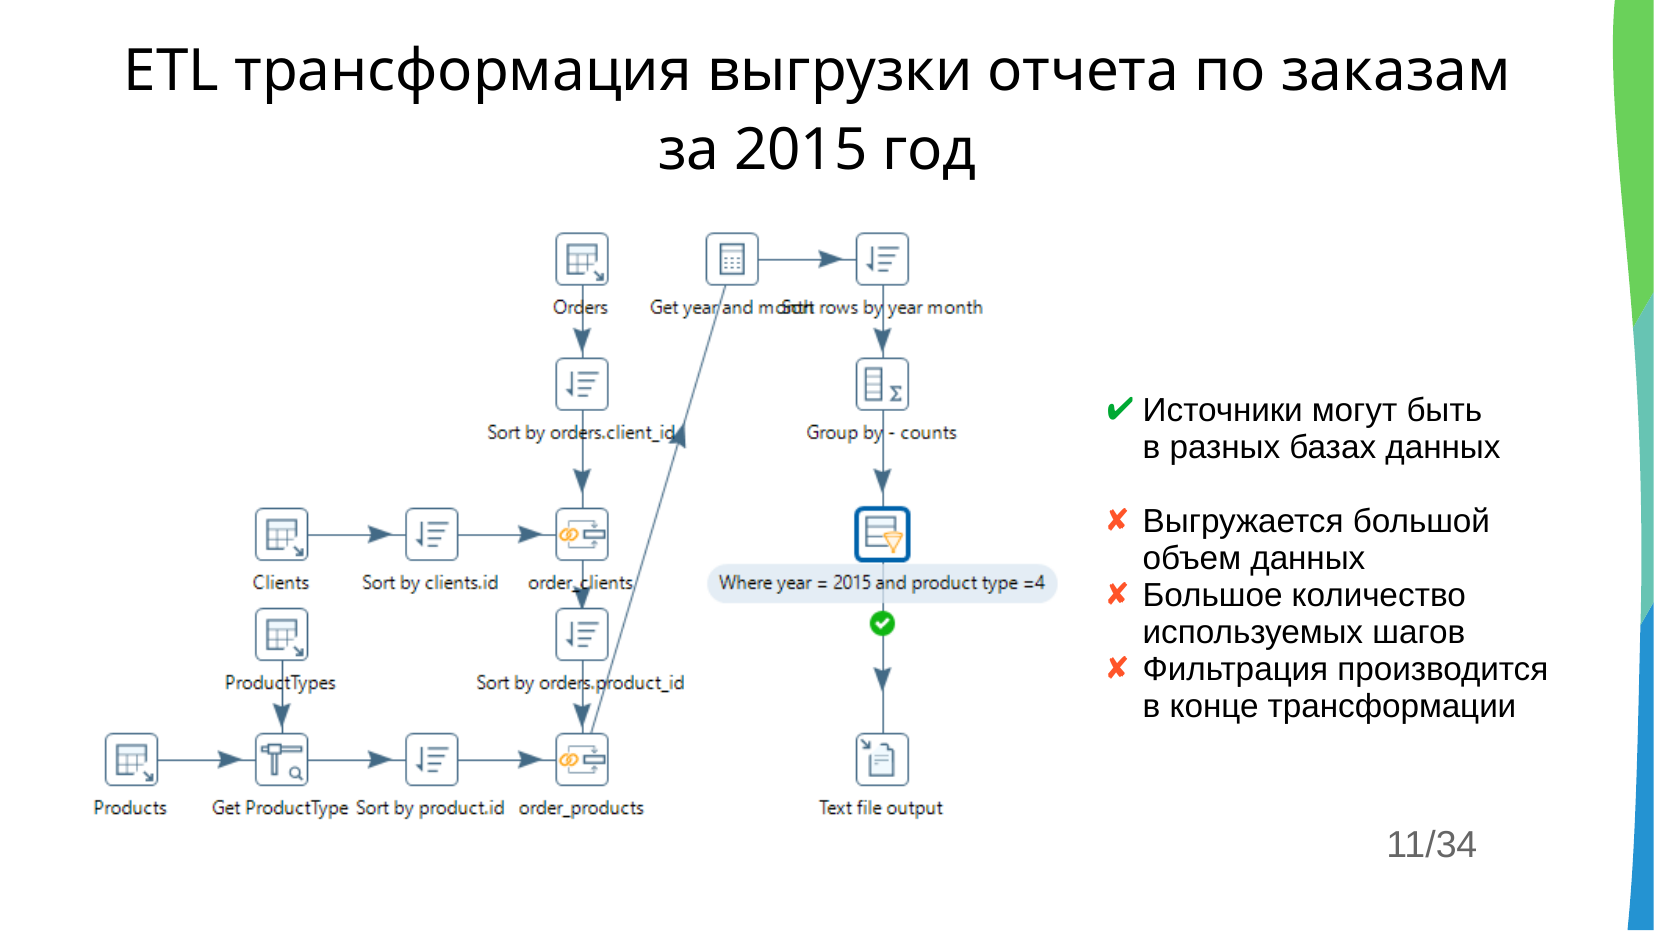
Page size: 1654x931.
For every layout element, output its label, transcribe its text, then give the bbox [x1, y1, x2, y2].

text_box Источники могут быть в разных базах данных Выгружается большой объем данных Большое количество используемых шагов Фильтрация производится в конце трансформации [1092, 383, 1654, 732]
text_box <номер>/34 [1380, 815, 1616, 873]
title ETL трансформация выгрузки отчета по заказам за 2015 год [105, 27, 1530, 187]
picture [88, 203, 1061, 827]
